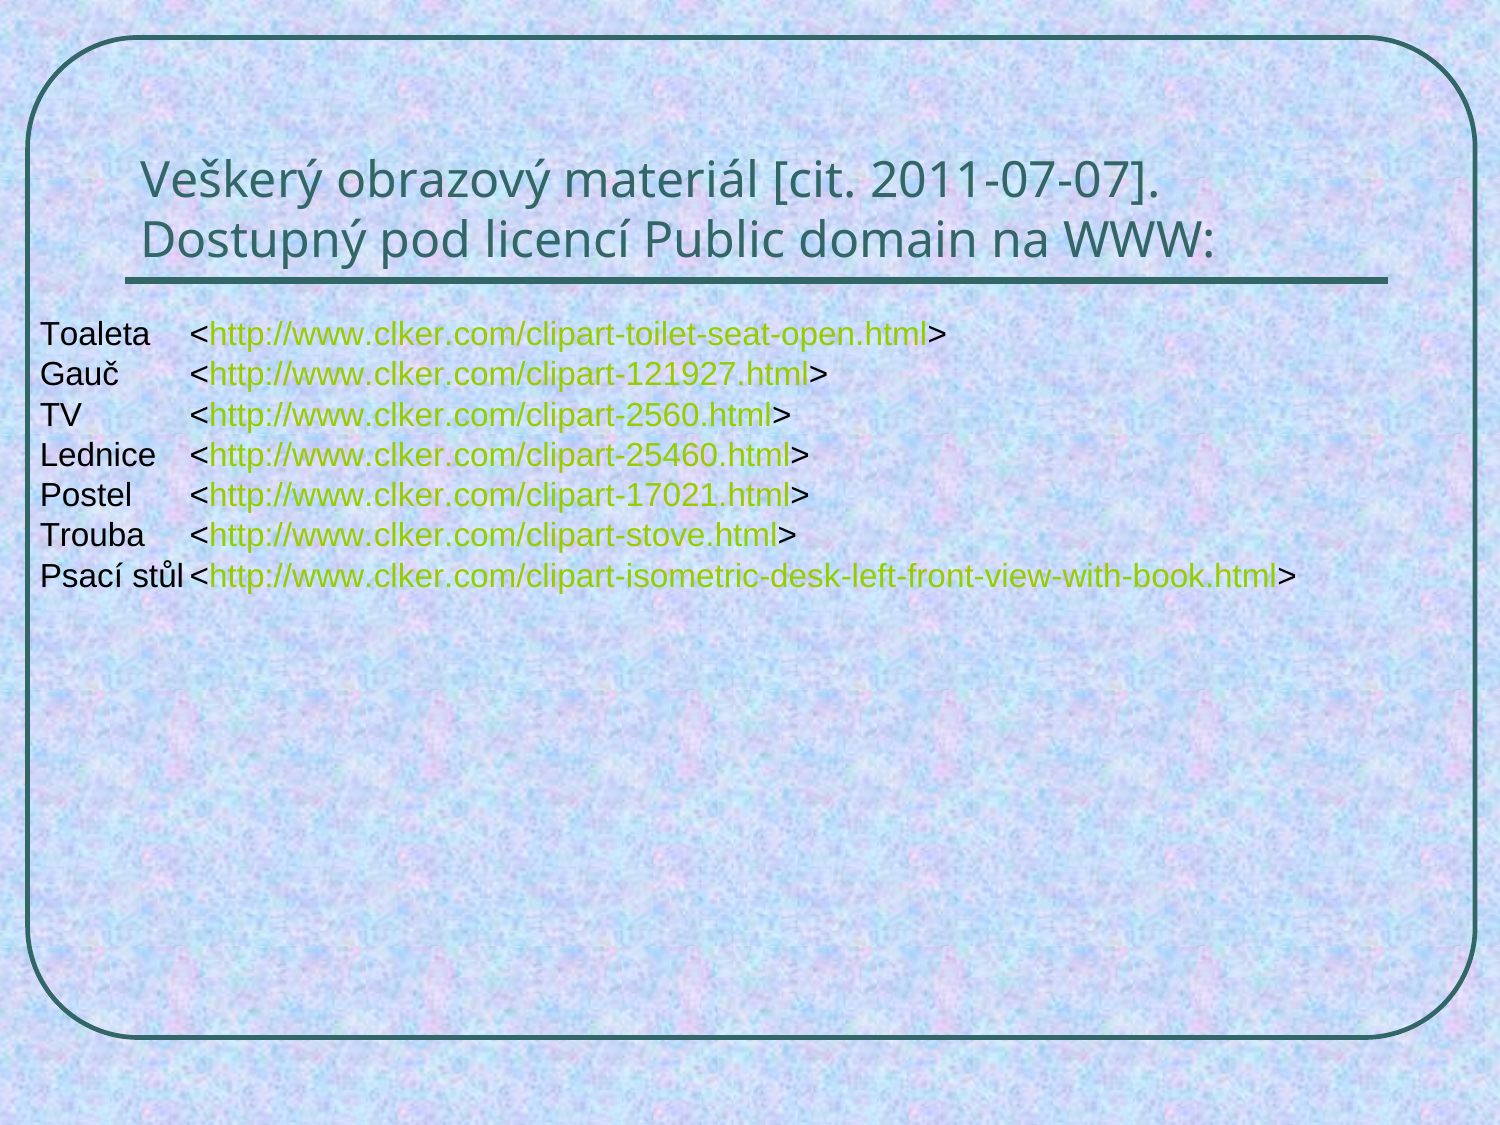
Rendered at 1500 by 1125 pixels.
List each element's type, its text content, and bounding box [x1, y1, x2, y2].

picture [0, 0, 1500, 1125]
title Veškerý obrazový materiál [cit. 2011-07-07]. Dostupný pod licencí Public domain na WWW: [125, 79, 1388, 275]
list Toaleta <http://www.clker.com/clipart-toilet-seat-open.html> Gauč <http://www.clker.com/clipart-121927.html> TV <http://www.clker.com/clipart-2560.html> Lednice <http://www.clker.com/clipart-25460.html> Postel <http://www.clker.com/clipart-17021.html> Trouba <http://www.clker.com/clipart-stove.html> Psací stůl <http://www.clker.com/clipart-isometric-desk-left-front-view-with-book.html> [24, 312, 1463, 976]
